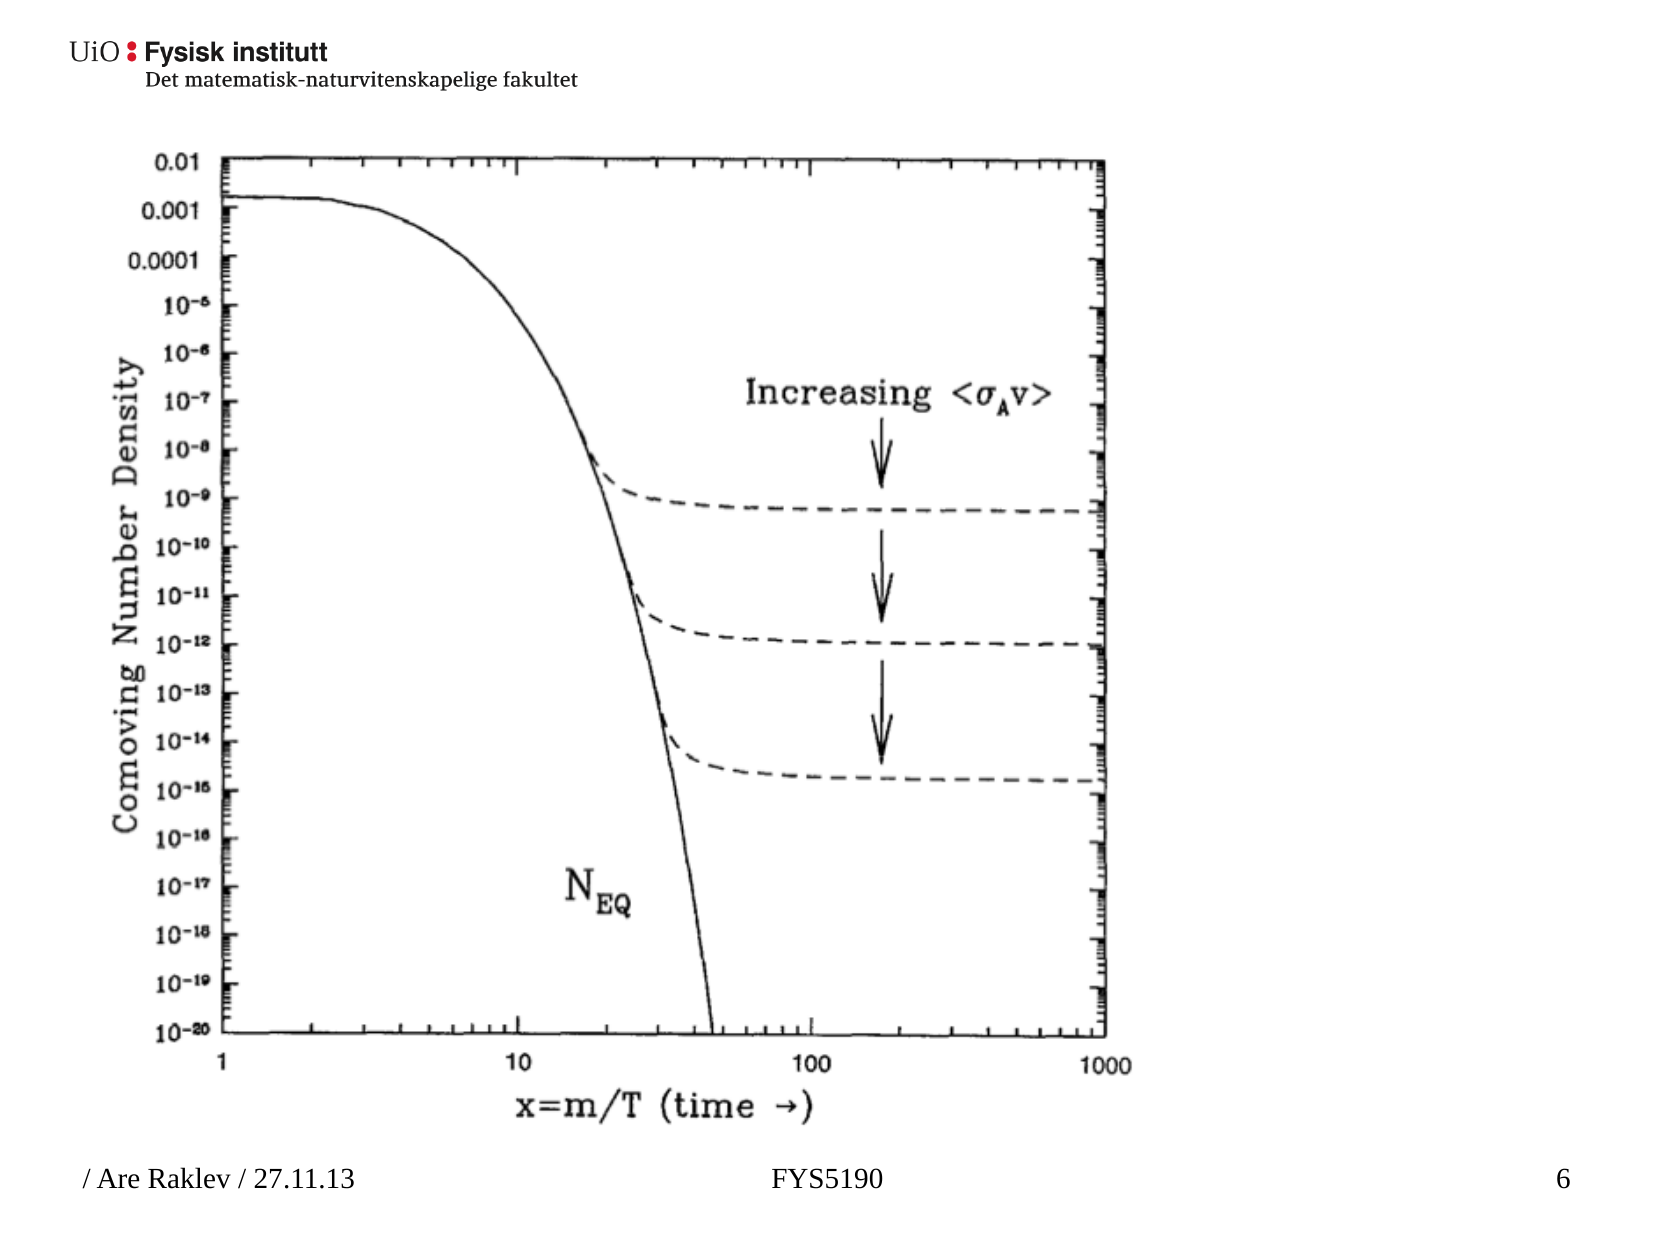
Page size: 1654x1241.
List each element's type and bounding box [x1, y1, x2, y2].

picture [79, 130, 1169, 1155]
picture [68, 37, 581, 93]
